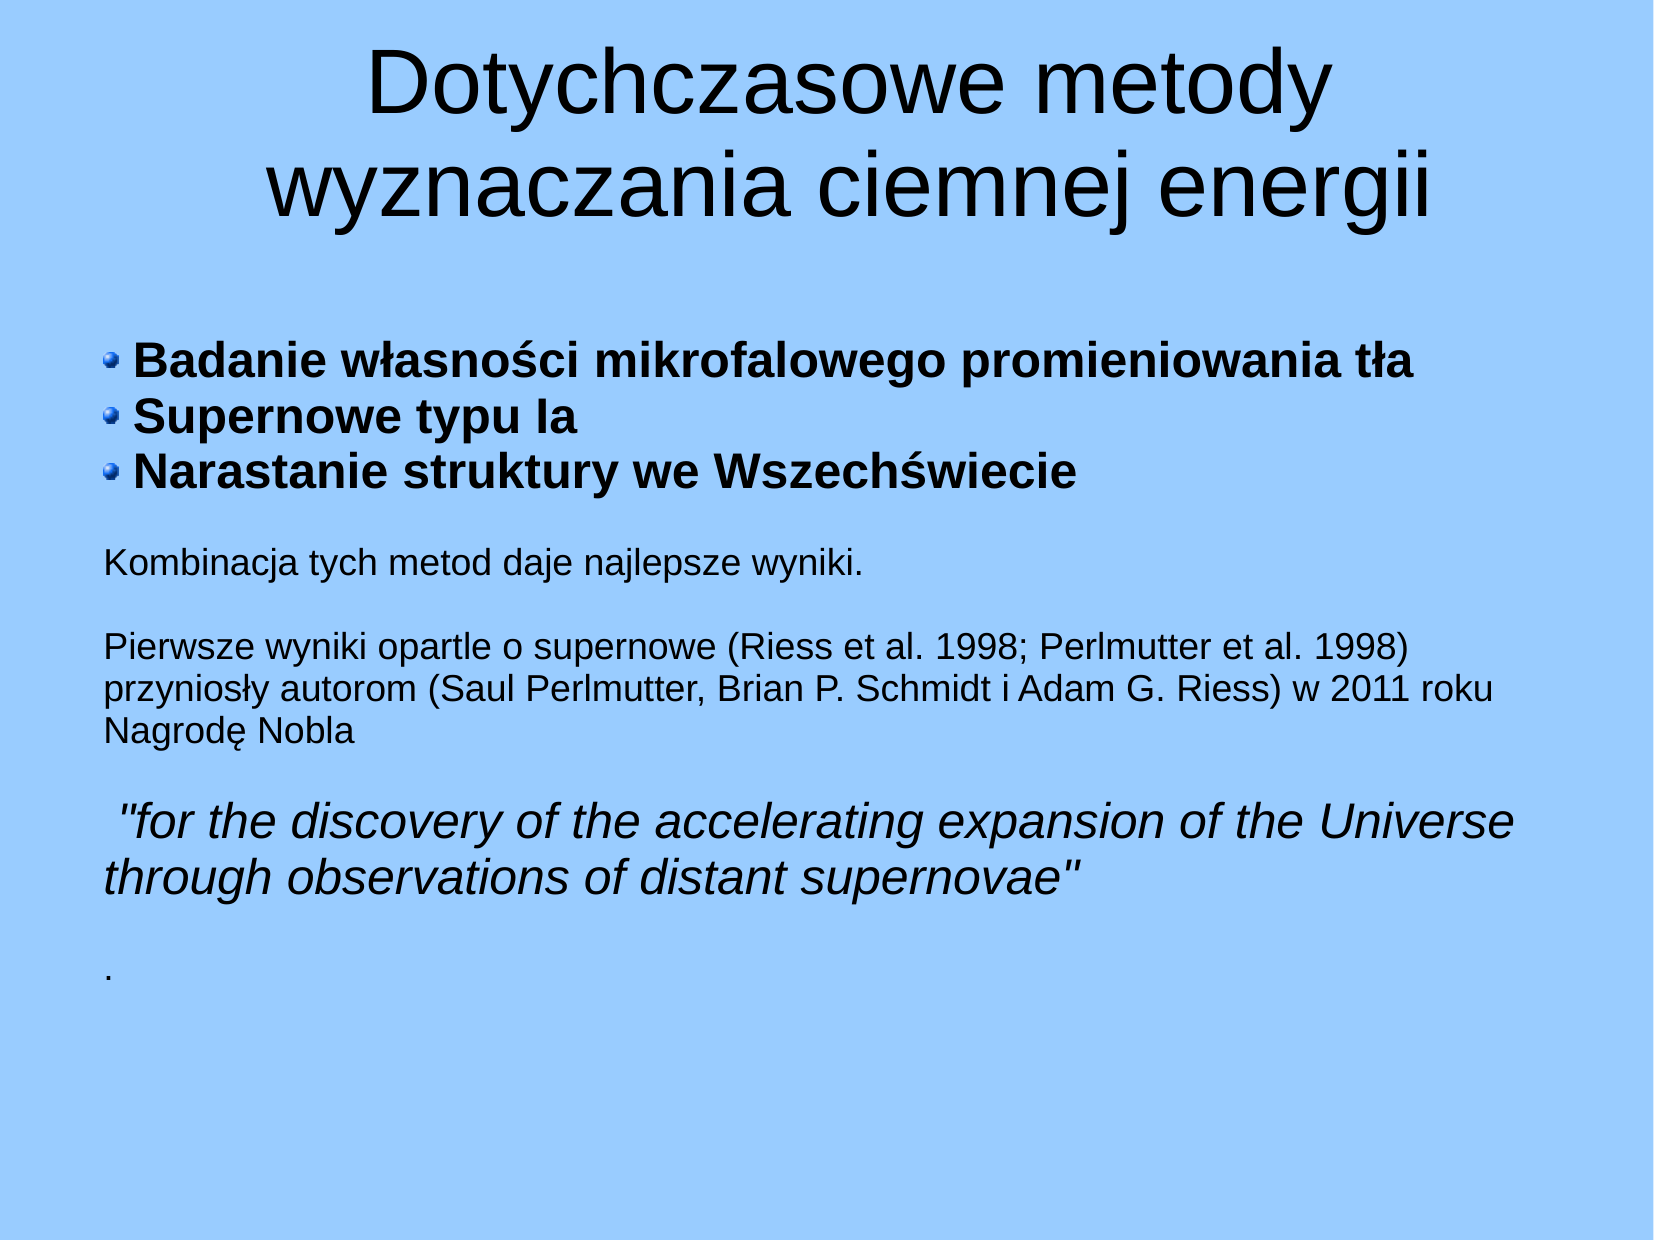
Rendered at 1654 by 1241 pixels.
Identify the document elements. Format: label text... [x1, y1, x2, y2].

text_box Badanie własności mikrofalowego promieniowania tła Supernowe typu Ia Narastanie struktury we Wszechświecie Kombinacja tych metod daje najlepsze wyniki. Pierwsze wyniki opartle o supernowe (Riess et al. 1998; Perlmutter et al. 1998) przyniosły autorom (Saul Perlmutter, Brian P. Schmidt i Adam G. Riess) w 2011 roku Nagrodę Nobla "for the discovery of the accelerating expansion of the Universe through observations of distant supernovae" . [88, 324, 1565, 1001]
title Dotychczasowe metody wyznaczania ciemnej energii [106, 29, 1595, 237]
